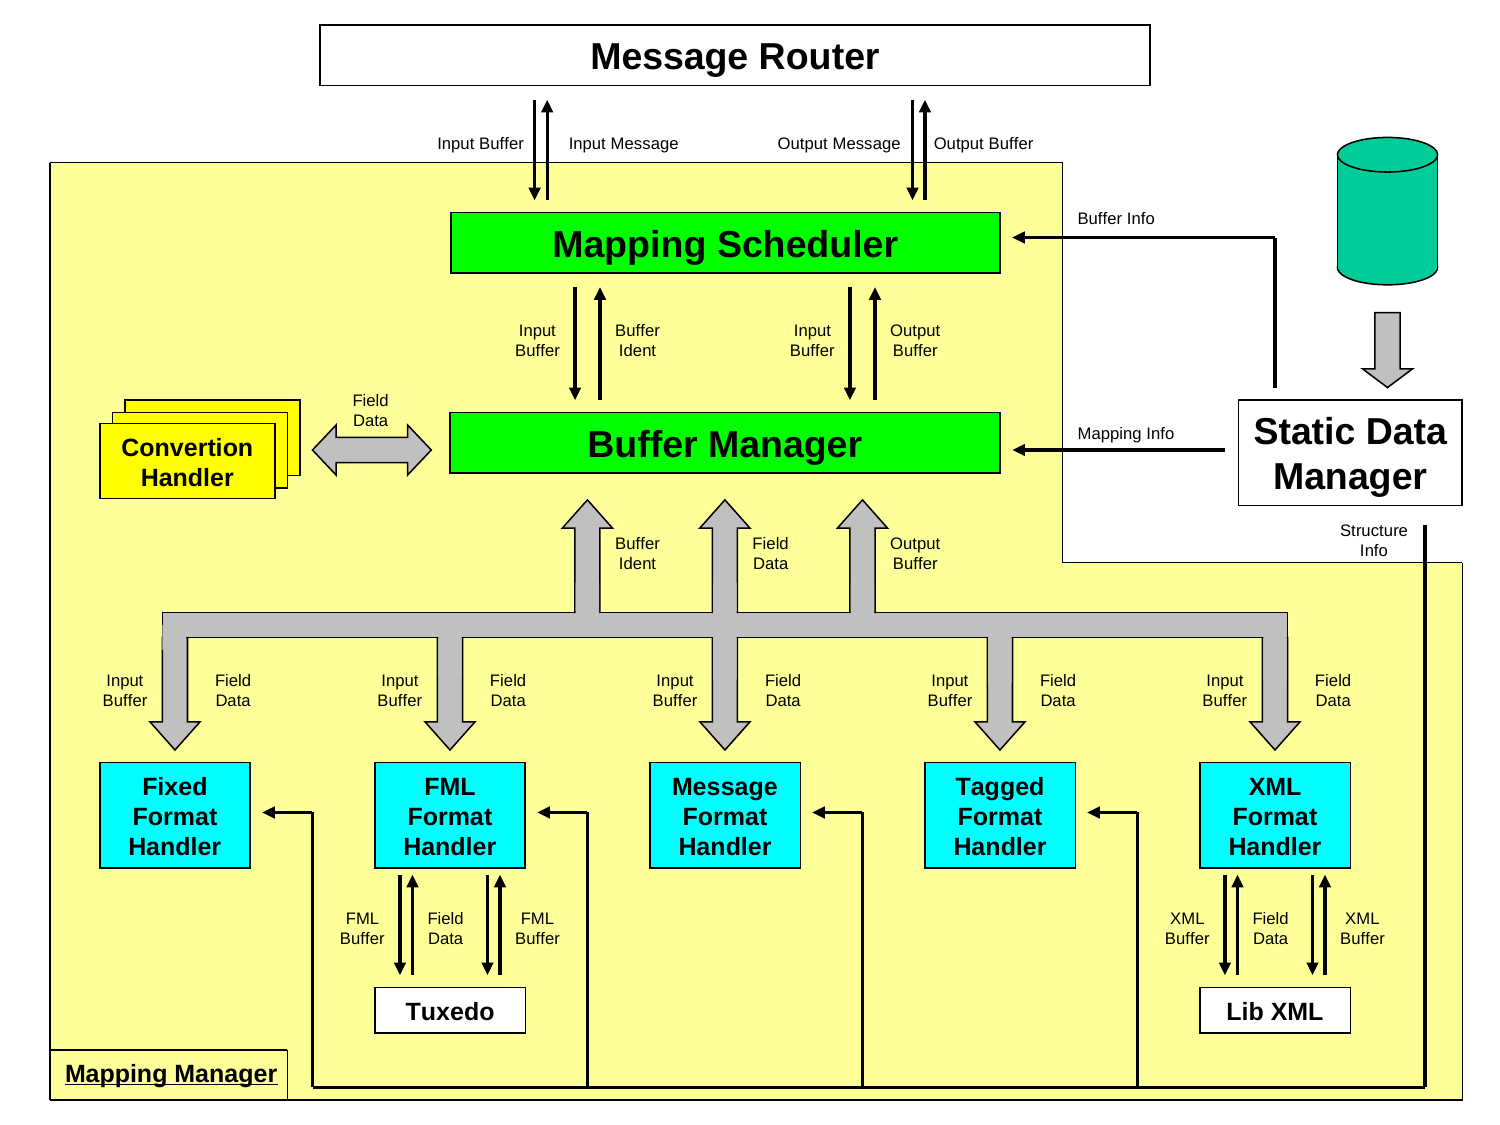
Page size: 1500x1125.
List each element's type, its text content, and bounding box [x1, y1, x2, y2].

text_box Tagged Format Handler [924, 762, 1076, 868]
text_box Input Buffer [912, 662, 988, 718]
text_box Input Message [553, 124, 694, 161]
text_box Field Data [750, 662, 817, 718]
text_box Structure Info [1325, 512, 1423, 562]
text_box Output Buffer [918, 124, 1049, 161]
text_box Mapping Info [1063, 414, 1190, 451]
text_box Buffer Ident [600, 524, 675, 581]
text_box Buffer Info [1063, 199, 1171, 236]
text_box Tuxedo [375, 987, 526, 1033]
text_box Structure Info [1325, 563, 1423, 568]
text_box Message Router [320, 24, 1150, 86]
text_box Mapping Manager [50, 1051, 287, 1096]
text_box Input Buffer [362, 662, 438, 718]
text_box Field Data [337, 382, 404, 438]
text_box Input Buffer [87, 662, 162, 718]
text_box Input Buffer [775, 312, 850, 368]
text_box Field Data [412, 899, 479, 956]
text_box Convertion Handler [124, 399, 301, 476]
text_box Output Message [762, 124, 916, 161]
text_box Convertion Handler [99, 423, 276, 499]
text_box FML Buffer [325, 899, 400, 956]
text_box Input Buffer [1187, 662, 1263, 718]
text_box Convertion Handler [112, 412, 288, 488]
text_box FML Format Handler [375, 762, 526, 868]
text_box [1362, 312, 1413, 388]
text_box Fixed Format Handler [99, 762, 251, 868]
text_box Buffer Ident [600, 312, 675, 368]
text_box Field Data [200, 662, 267, 718]
text_box Input Buffer [637, 662, 713, 718]
text_box Field Data [475, 662, 542, 718]
text_box Input Buffer [422, 124, 539, 161]
text_box Field Data [738, 524, 804, 581]
text_box Buffer Manager [449, 412, 1000, 473]
text_box XML Buffer [1150, 899, 1225, 956]
text_box FML Buffer [500, 899, 575, 956]
text_box Output Buffer [875, 312, 956, 368]
text_box Field Data [1025, 662, 1092, 718]
text_box Mapping Scheduler [450, 212, 1001, 273]
text_box [51, 163, 1462, 1099]
text_box Message Format Handler [650, 762, 801, 868]
text_box XML Buffer [1325, 899, 1400, 956]
text_box Field Data [1300, 662, 1367, 718]
text_box XML Format Handler [1200, 762, 1351, 868]
text_box Input Buffer [500, 312, 575, 368]
text_box Static Data Manager [1238, 399, 1462, 506]
text_box Field Data [1237, 899, 1304, 956]
text_box Lib XML [1200, 987, 1351, 1033]
text_box Output Buffer [876, 524, 956, 581]
